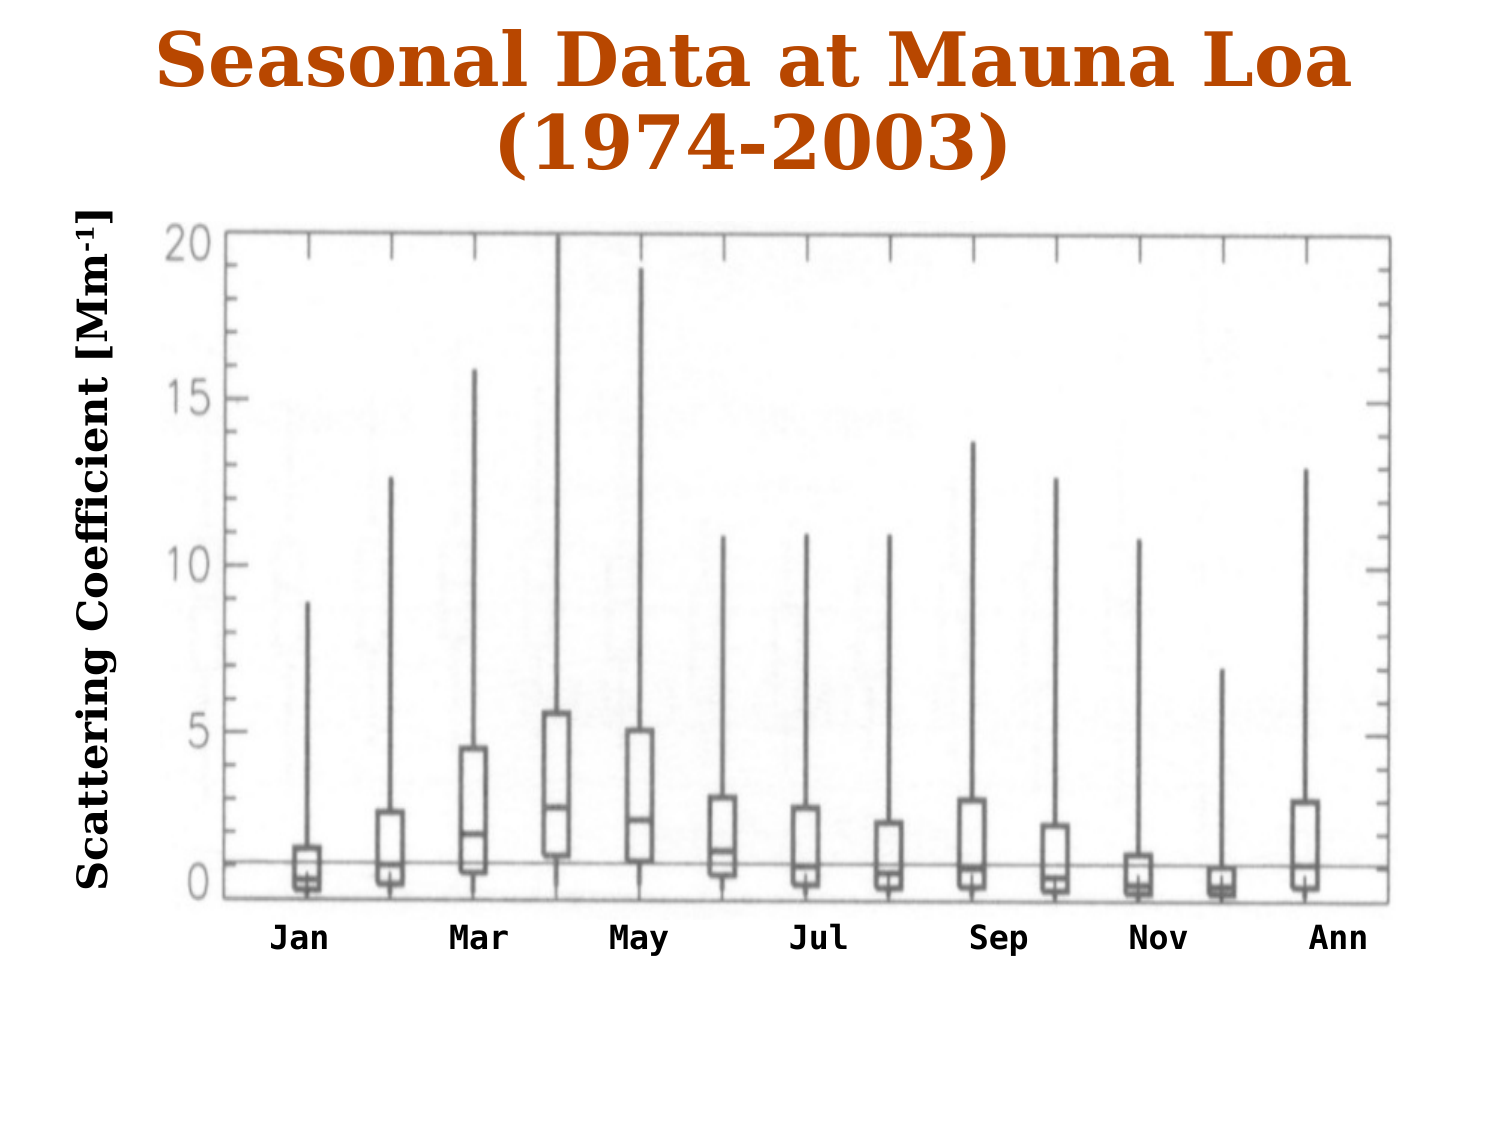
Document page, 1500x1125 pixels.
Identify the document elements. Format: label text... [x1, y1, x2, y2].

text_box Jan Mar May Jul Sep Nov Ann [254, 913, 1357, 968]
picture [160, 221, 1398, 920]
text_box Scattering Coefficient [Mm-1] [63, 161, 129, 907]
text_box Seasonal Data at Mauna Loa (1974-2003) [55, 19, 1453, 186]
